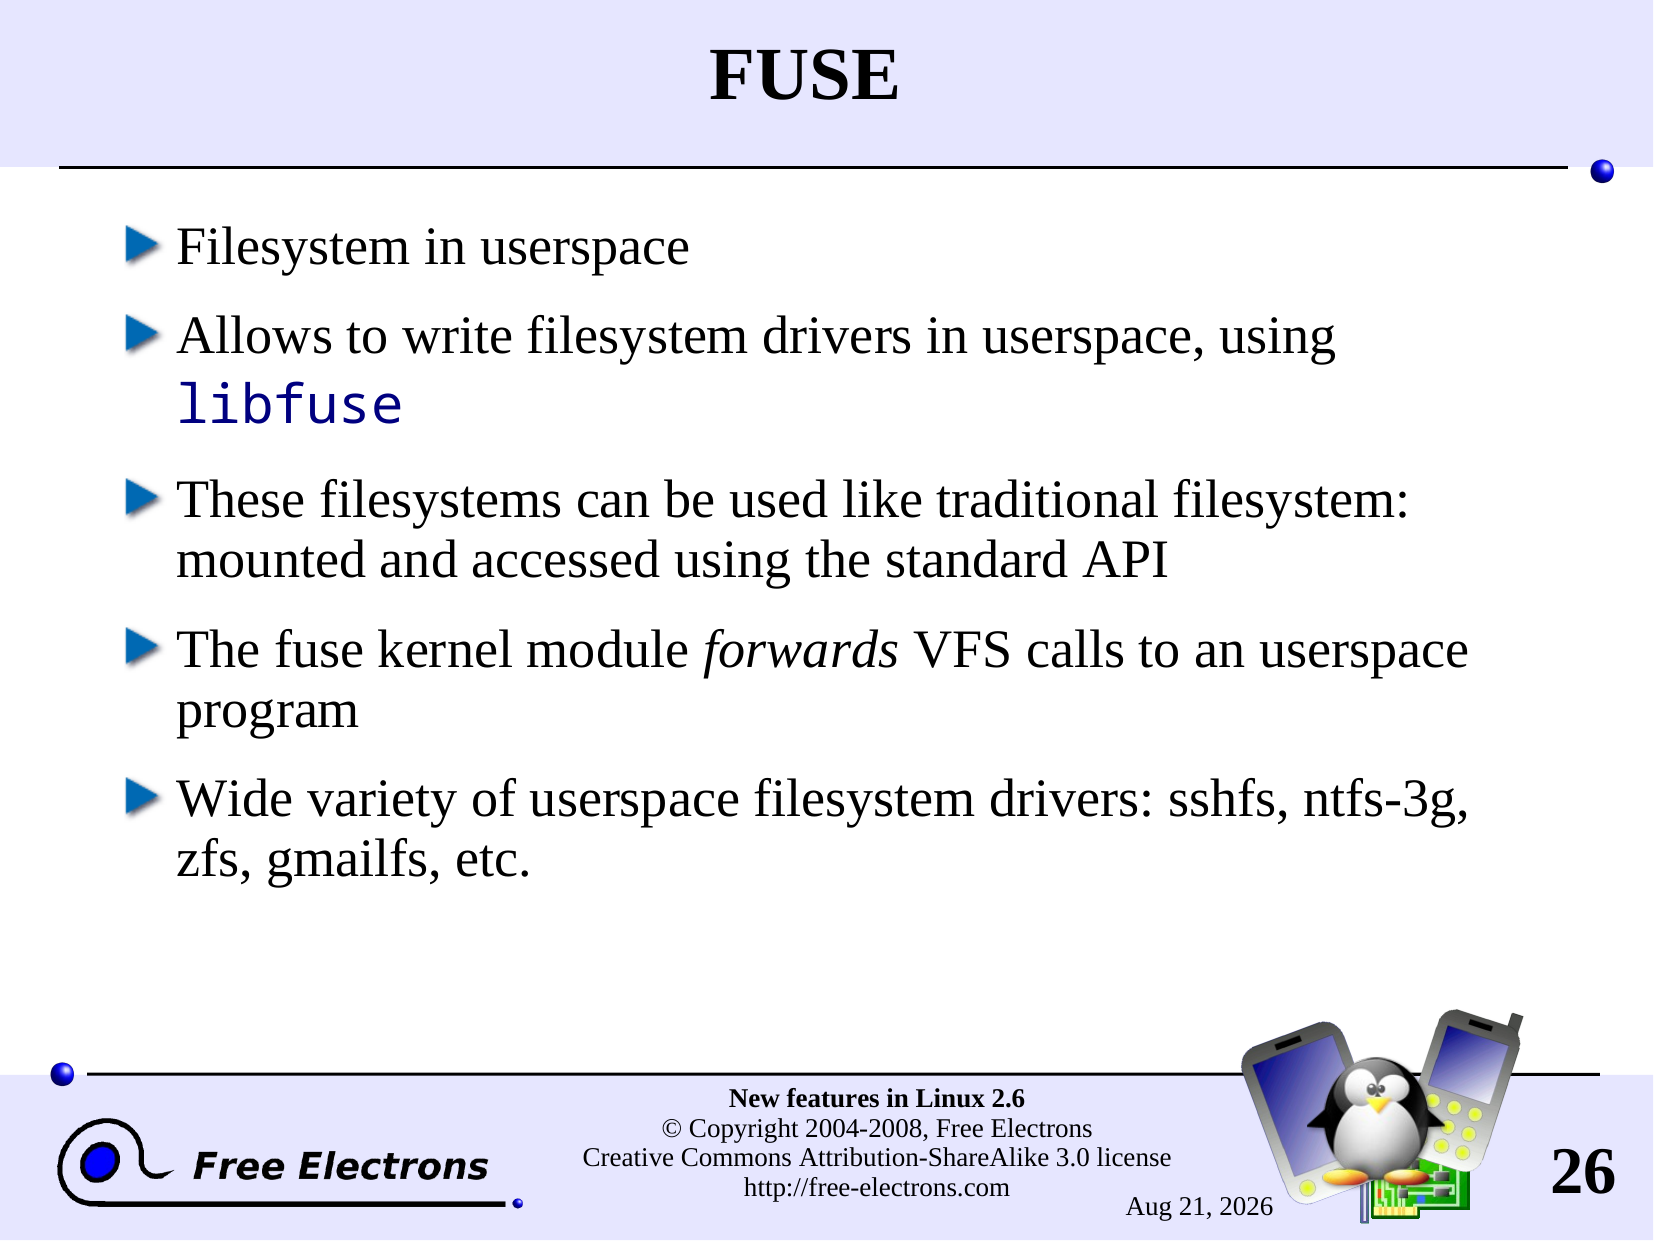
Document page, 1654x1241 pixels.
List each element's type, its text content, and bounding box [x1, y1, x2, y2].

picture [1231, 1007, 1538, 1241]
picture [50, 1107, 527, 1216]
title FUSE [60, 25, 1551, 124]
list Filesystem in userspace Allows to write filesystem drivers in userspace, using libfuse These filesystems can be used like traditional filesystem: mounted and accessed using the standard API The fuse kernel module forwards VFS calls to an userspace program Wide variety of userspace filesystem drivers: sshfs, ntfs-3g, zfs, gmailfs, etc. [105, 216, 1518, 1066]
